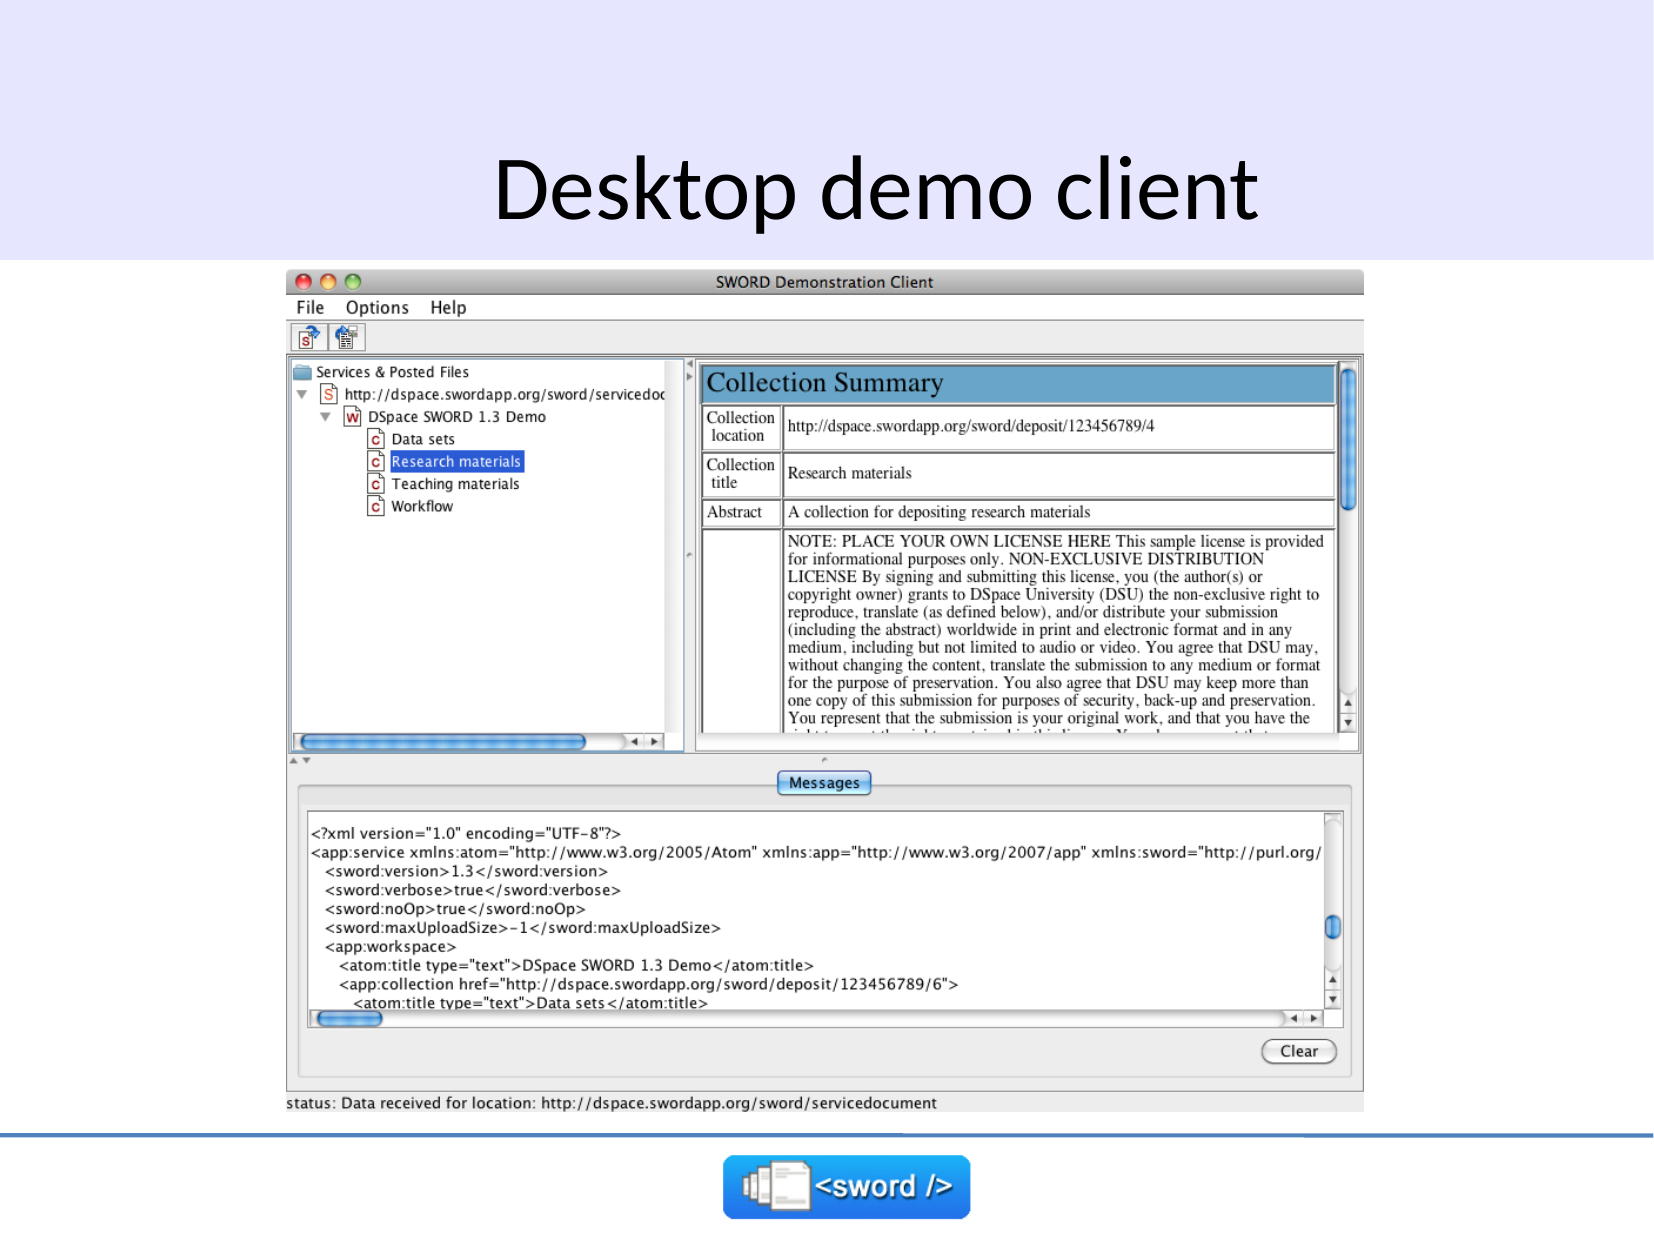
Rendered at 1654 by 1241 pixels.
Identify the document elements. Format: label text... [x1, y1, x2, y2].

text_box Desktop demo client [387, 143, 1368, 251]
picture [722, 1154, 973, 1223]
picture [286, 269, 1364, 1112]
